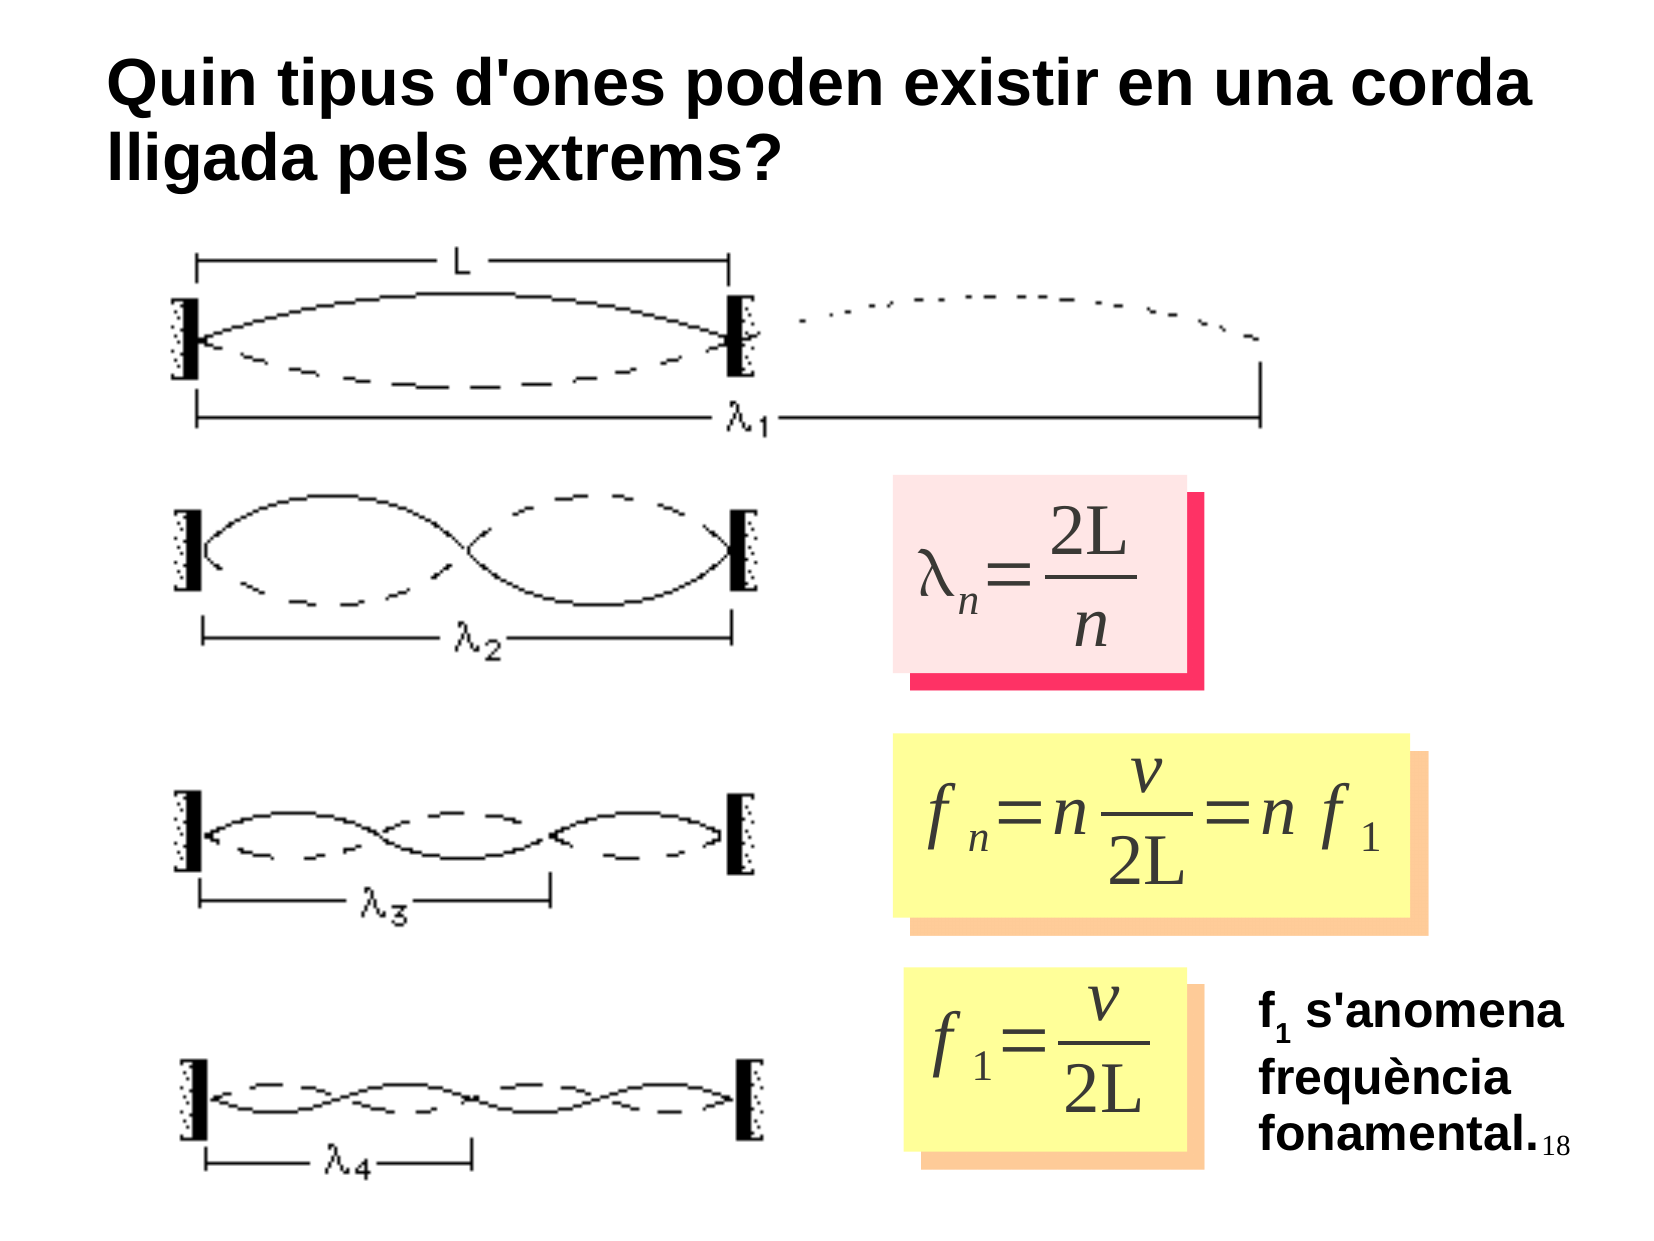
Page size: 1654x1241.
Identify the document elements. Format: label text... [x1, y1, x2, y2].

chart [908, 490, 1147, 663]
text_box f1 s'anomena frequència fonamental. [1243, 974, 1606, 1169]
chart [905, 728, 1388, 900]
text_box [903, 967, 1188, 1152]
text_box Quin tipus d'ones poden existir en una corda lligada pels extrems? [92, 37, 1560, 202]
picture [157, 242, 1290, 1188]
text_box [892, 474, 1188, 674]
chart [910, 956, 1160, 1129]
text_box [892, 733, 1411, 918]
